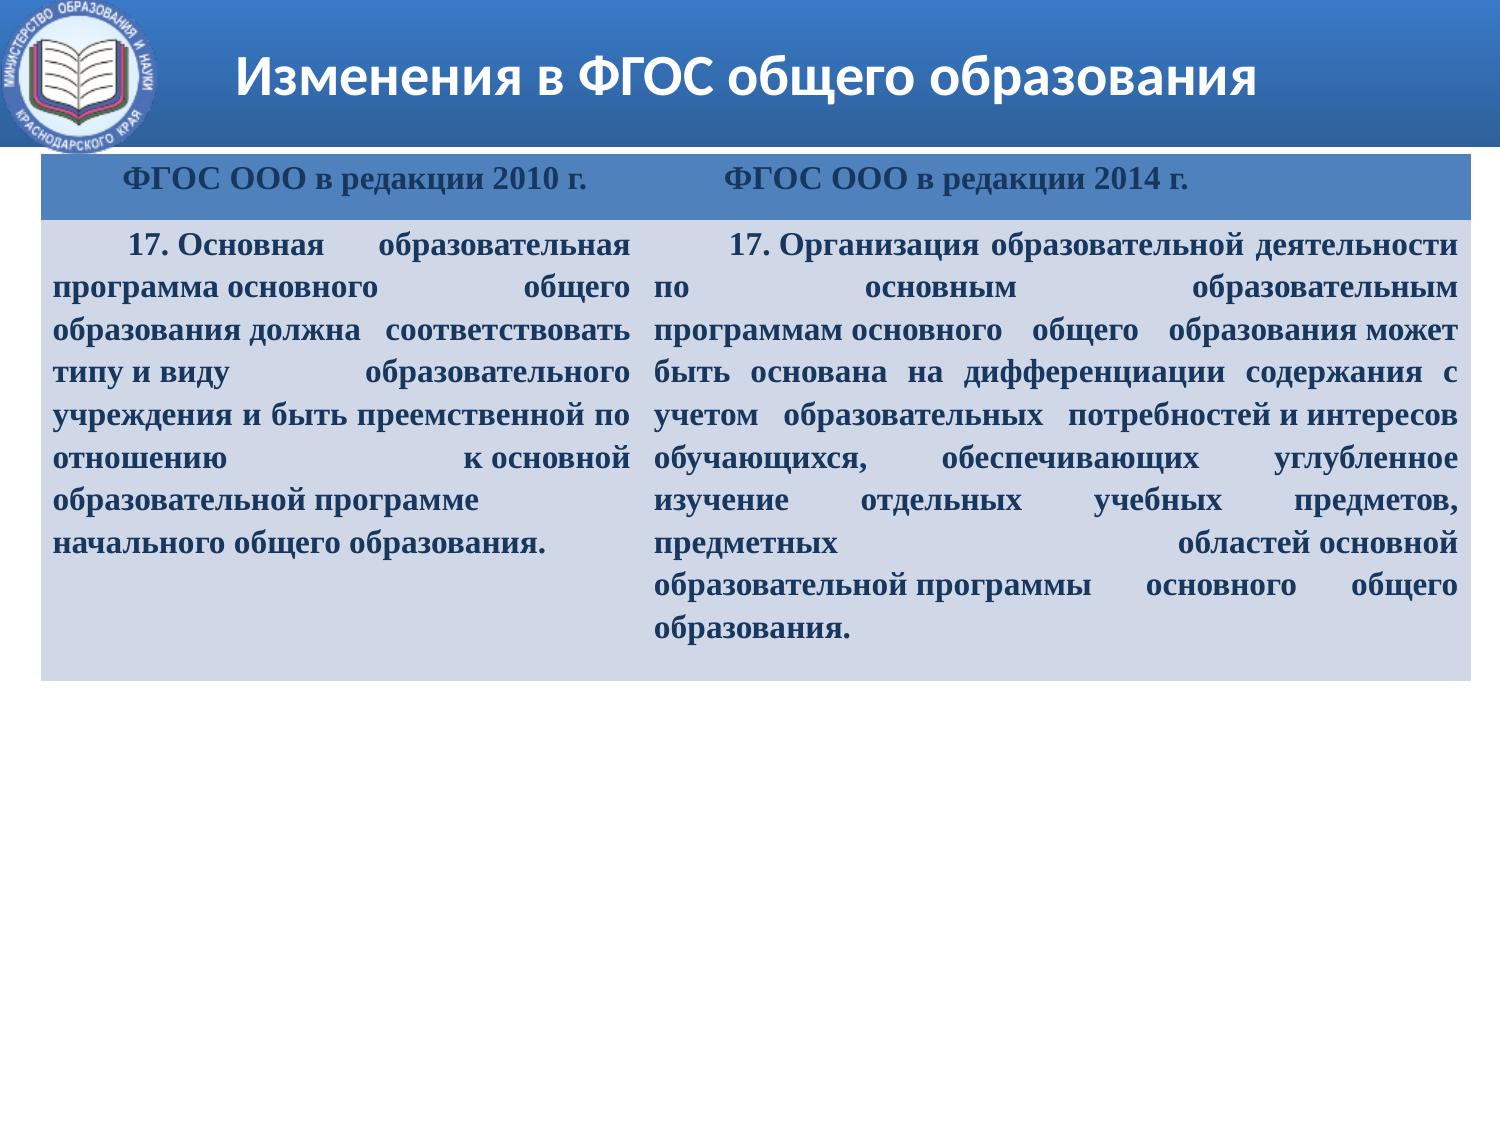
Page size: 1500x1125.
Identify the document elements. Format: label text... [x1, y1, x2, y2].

table_cell 17. Основная образовательная программа основного общего образования должна соответствовать типу и виду образовательного учреждения и быть преемственной по отношению к основной образовательной программе начального общего образования. [41, 220, 643, 681]
table_header ФГОС ООО в редакции 2014 г. [643, 154, 1471, 220]
picture [0, 0, 157, 155]
table_cell 17. Организация образовательной деятельности по основным образовательным программам основного общего образования может быть основана на дифференциации содержания с учетом образовательных потребностей и интересов обучающихся, обеспечивающих углубленное изучение отдельных учебных предметов, предметных областей основной образовательной программы основного общего образования. [643, 220, 1471, 681]
text_box Изменения в ФГОС общего образования [157, 0, 1500, 147]
table_header ФГОС ООО в редакции 2010 г. [41, 154, 643, 220]
